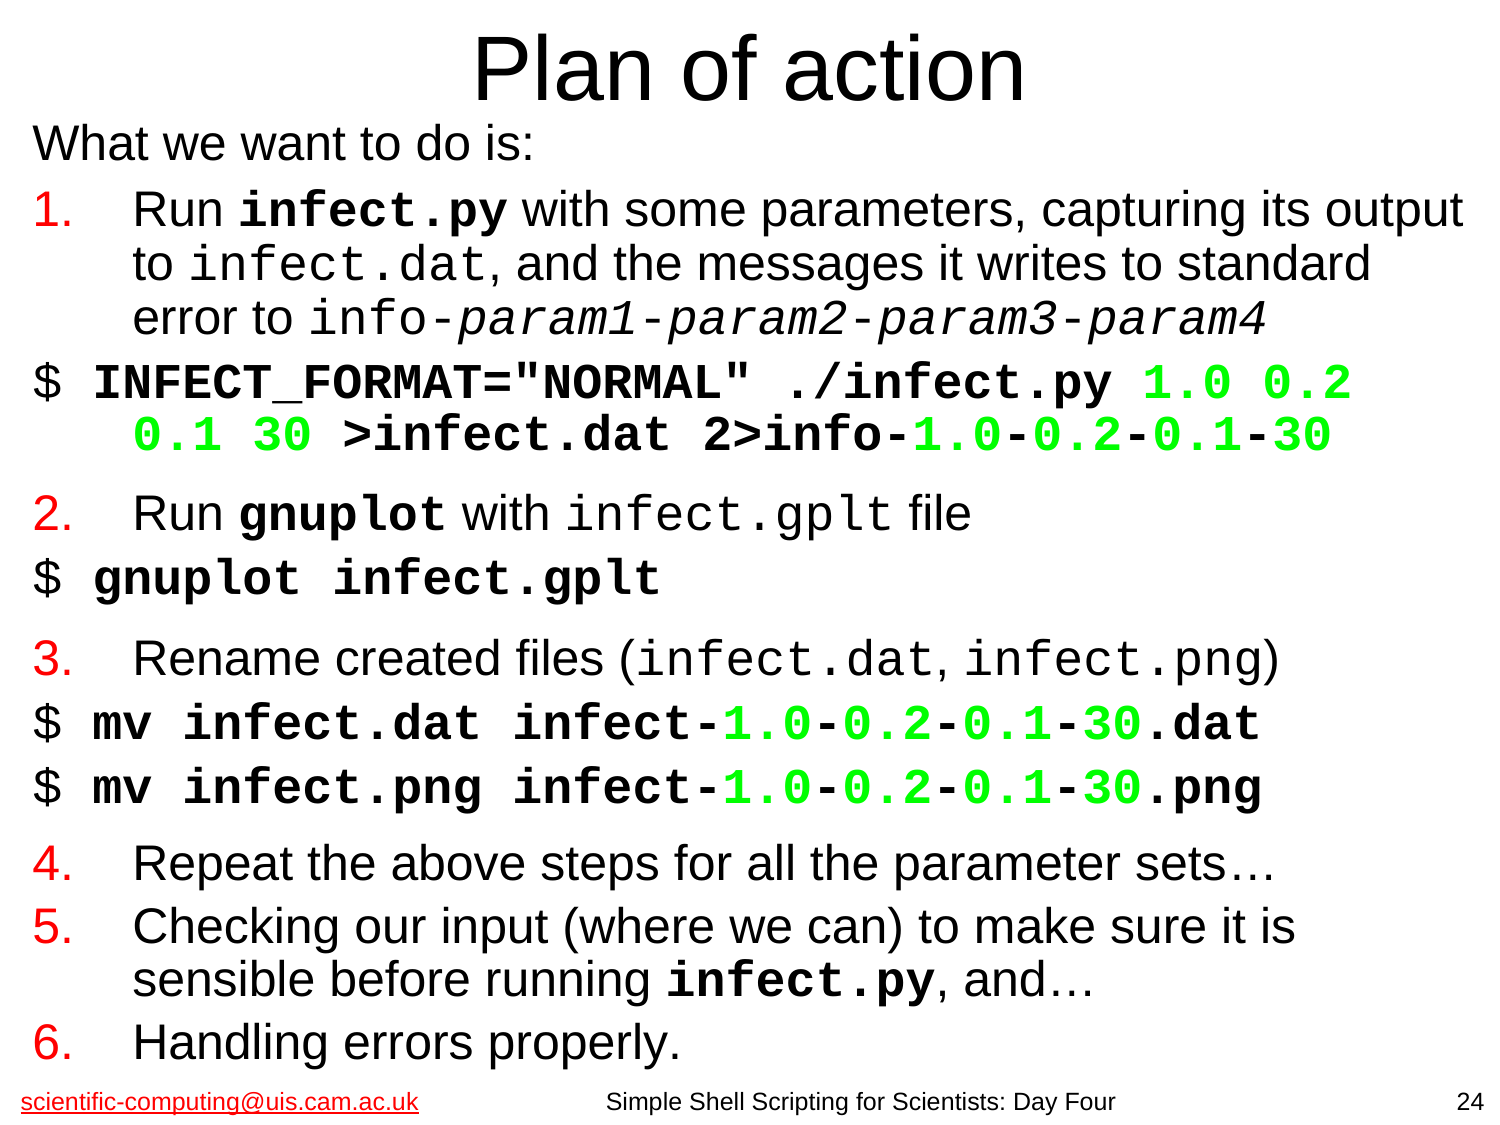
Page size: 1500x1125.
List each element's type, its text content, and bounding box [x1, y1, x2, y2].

title Plan of action [112, 5, 1388, 112]
list What we want to do is: 1. Run infect.py with some parameters, capturing its output to infect.dat, and the messages it writes to standard error to info-param1-param2-param3-param4 $ INFECT_FORMAT="NORMAL" ./infect.py 1.0 0.2 0.1 30 >infect.dat 2>info-1.0-0.2-0.1-30 2. Run gnuplot with infect.gplt file $ gnuplot infect.gplt 3. Rename created files (infect.dat, infect.png) $ mv infect.dat infect-1.0-0.2-0.1-30.dat $ mv infect.png infect-1.0-0.2-0.1-30.png 4. Repeat the above steps for all the parameter sets… 5. Checking our input (where we can) to make sure it is sensible before running infect.py, and… 6. Handling errors properly. [17, 112, 1483, 1084]
